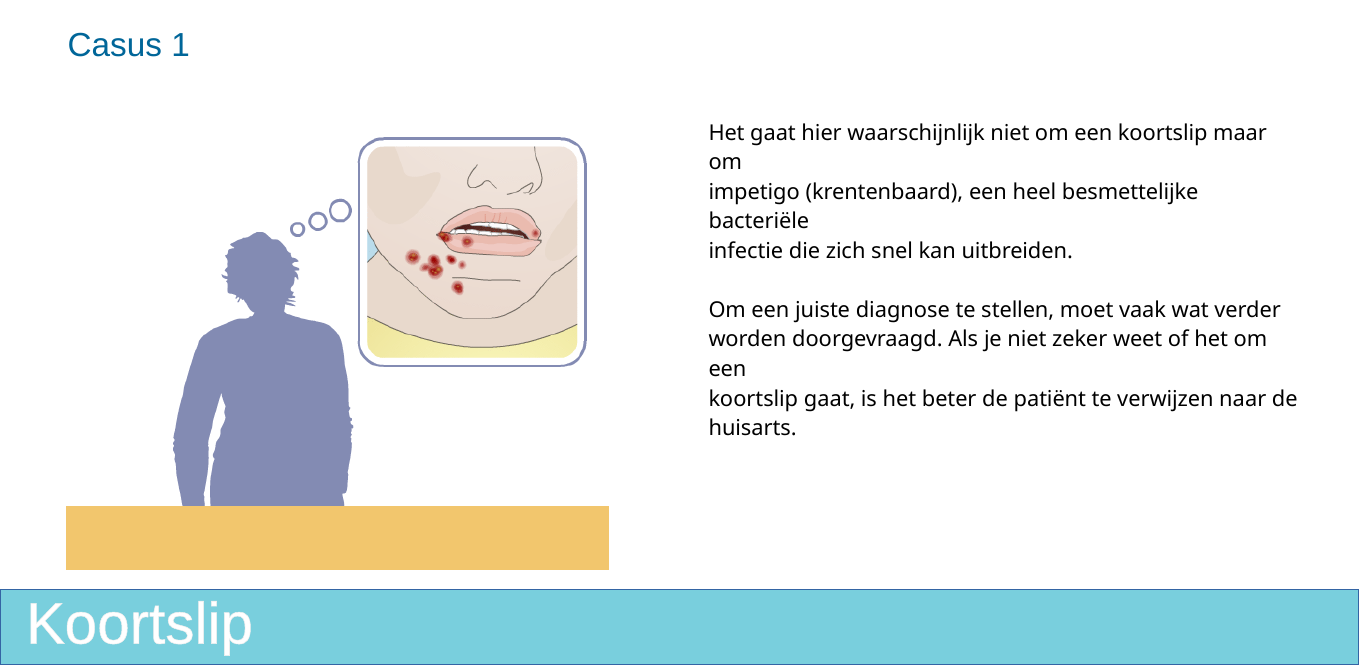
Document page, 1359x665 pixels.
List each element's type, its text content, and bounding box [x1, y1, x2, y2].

title Koortslip [26, 590, 530, 665]
title Casus 1 [67, 26, 1291, 100]
text_box Het gaat hier waarschijnlijk niet om een koortslip maar om impetigo (krentenbaard), een heel besmettelijke bacteriële infectie die zich snel kan uitbreiden. Om een juiste diagnose te stellen, moet vaak wat verder worden doorgevraagd. Als je niet zeker weet of het om een koortslip gaat, is het beter de patiënt te verwijzen naar de huisarts. [693, 109, 1319, 589]
text_box [0, 589, 1359, 665]
picture [66, 114, 609, 570]
